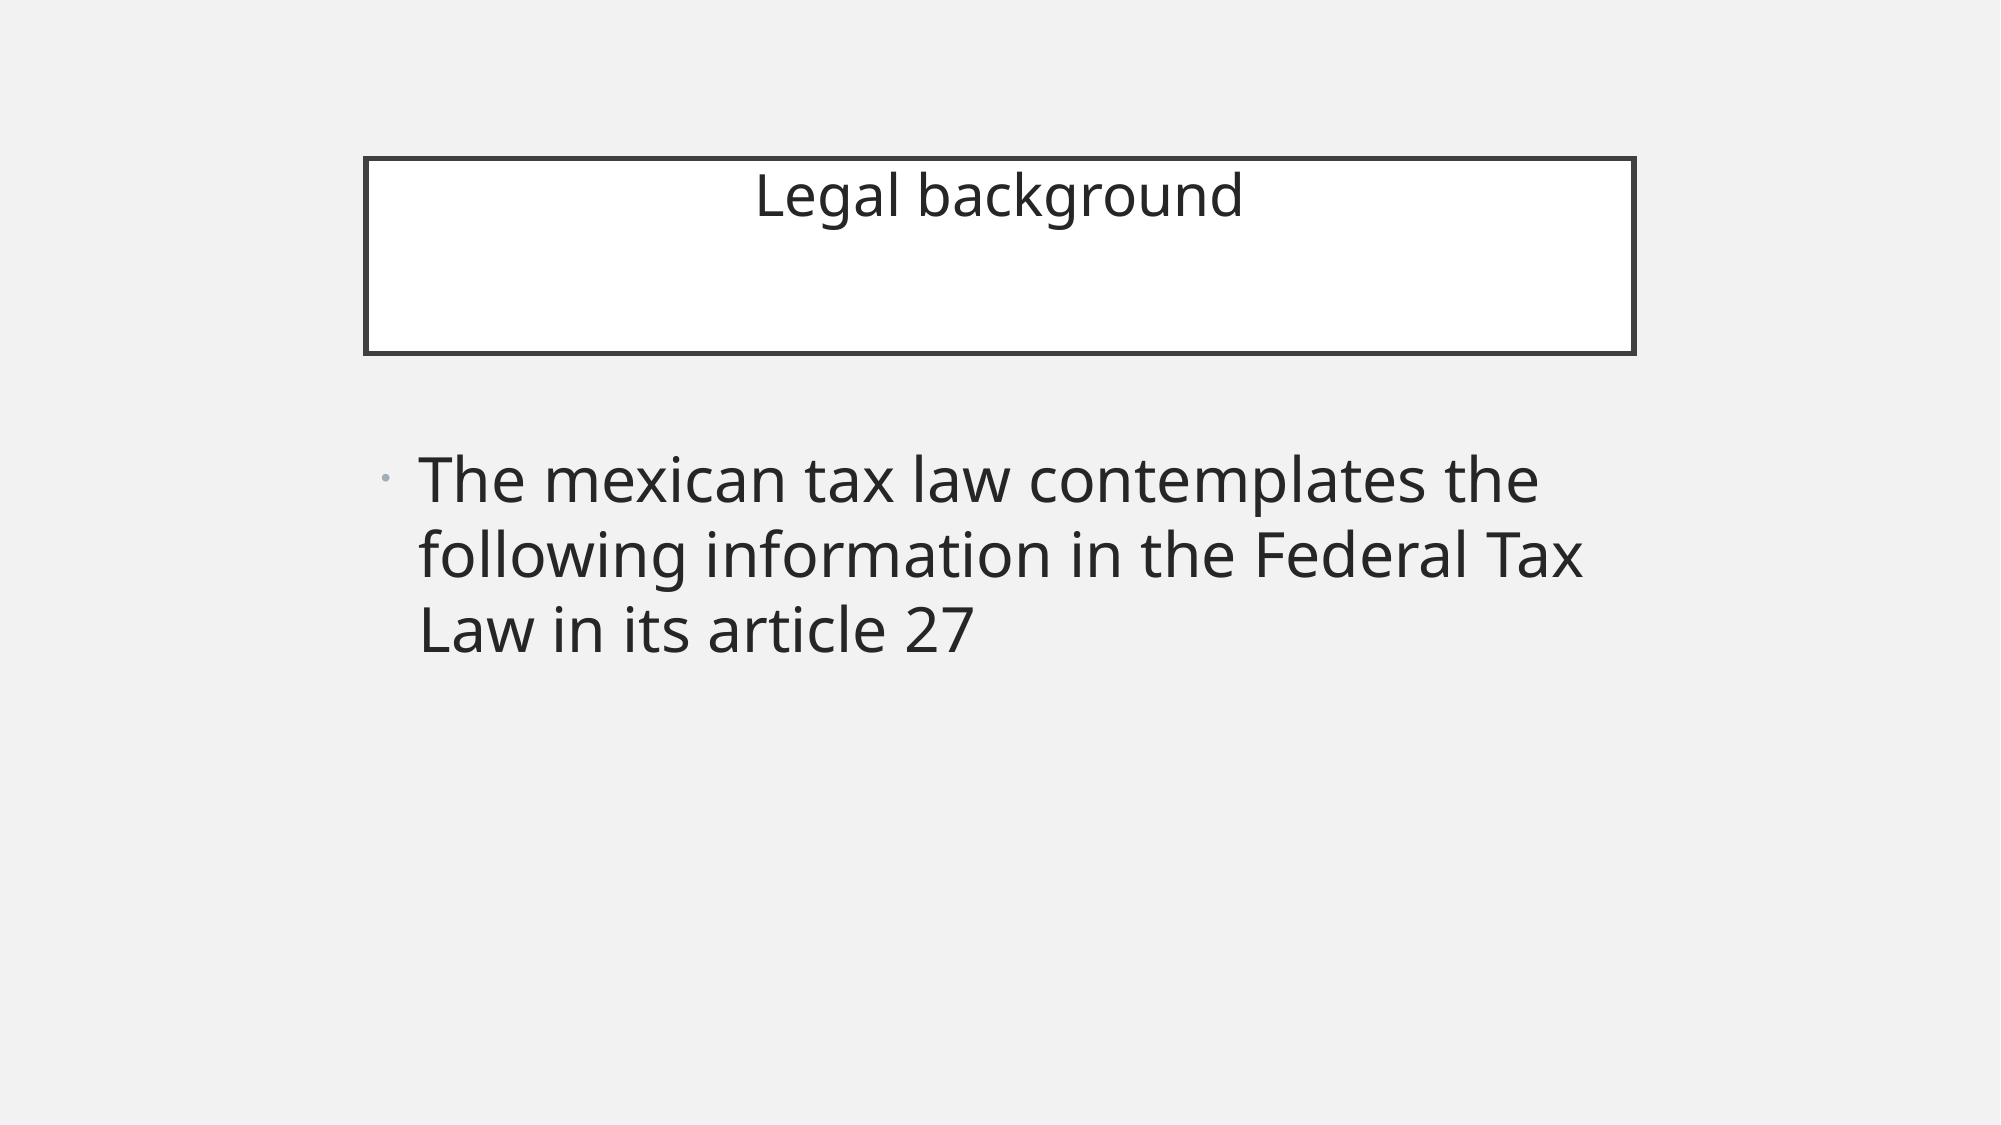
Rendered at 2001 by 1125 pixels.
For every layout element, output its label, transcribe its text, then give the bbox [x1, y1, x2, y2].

title Legal background [366, 158, 1634, 354]
list The mexican tax law contemplates the following information in the Federal Tax Law in its article 27 [366, 432, 1634, 942]
